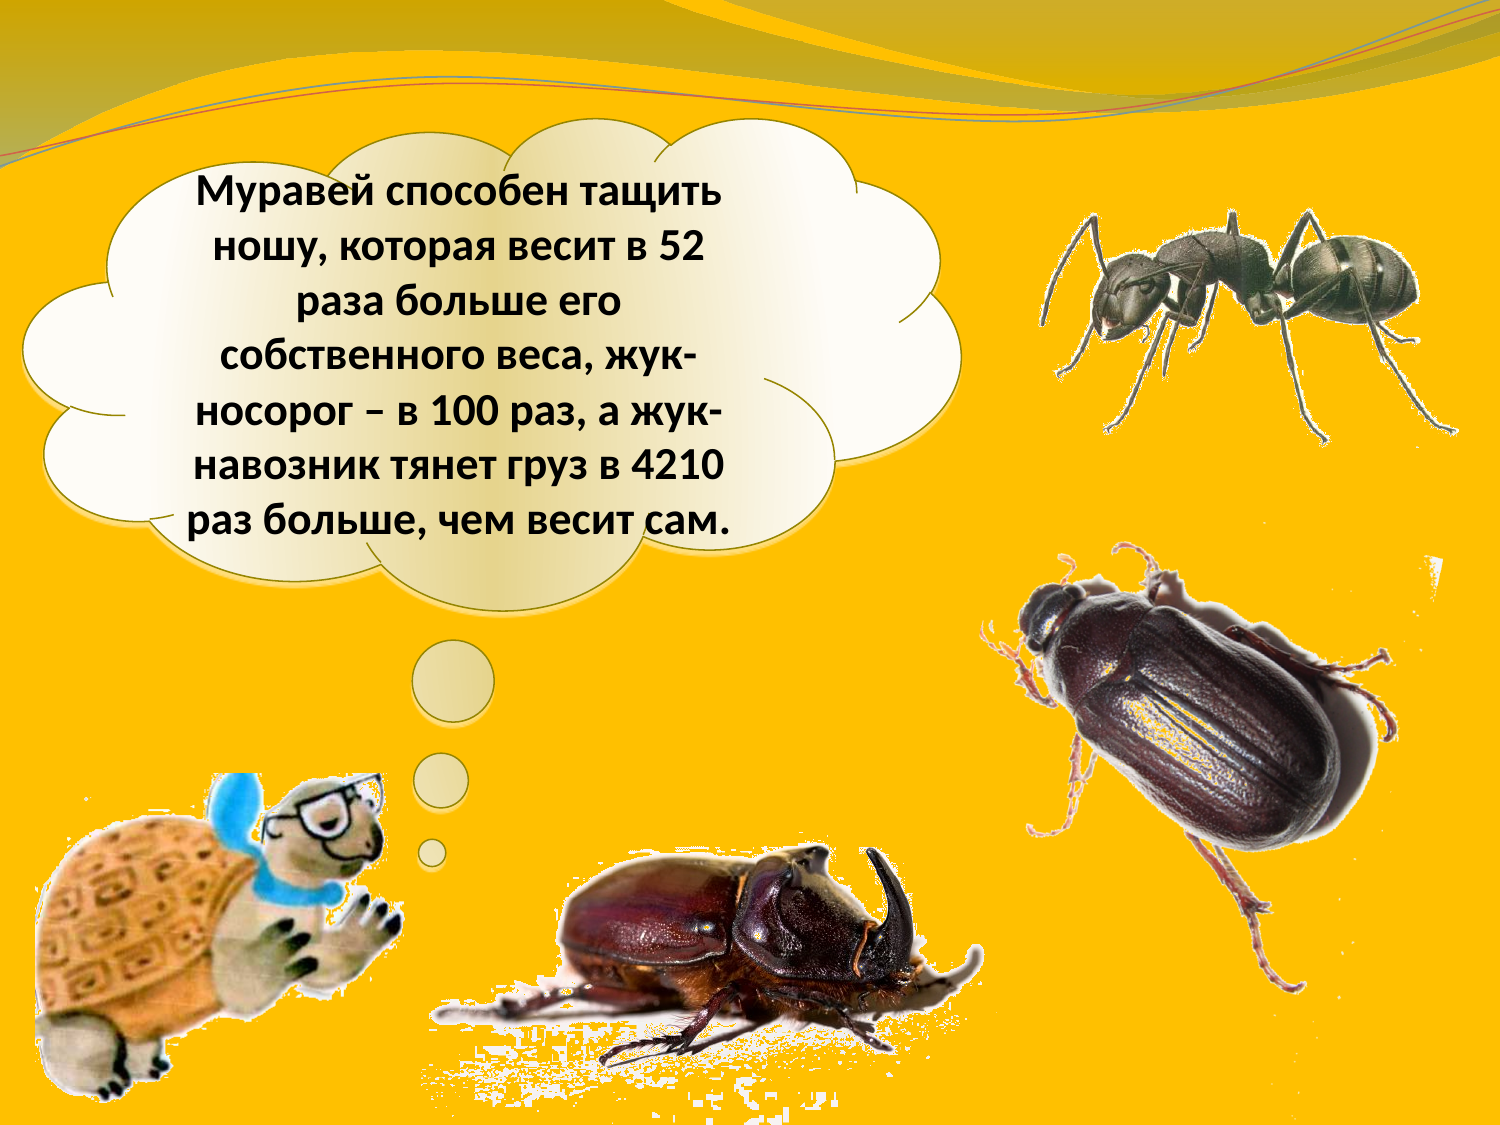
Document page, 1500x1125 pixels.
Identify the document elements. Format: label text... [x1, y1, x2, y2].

text_box Муравей способен тащить ношу, которая весит в 52 раза больше его собственного веса, жук-носорог – в 100 раз, а жук-навозник тянет груз в 4210 раз больше, чем весит сам. [412, 640, 495, 723]
picture [421, 463, 1443, 1125]
text_box Муравей способен тащить ношу, которая весит в 52 раза больше его собственного веса, жук-носорог – в 100 раз, а жук-навозник тянет груз в 4210 раз больше, чем весит сам. [22, 118, 962, 612]
picture [35, 773, 411, 1110]
picture [1031, 199, 1465, 456]
